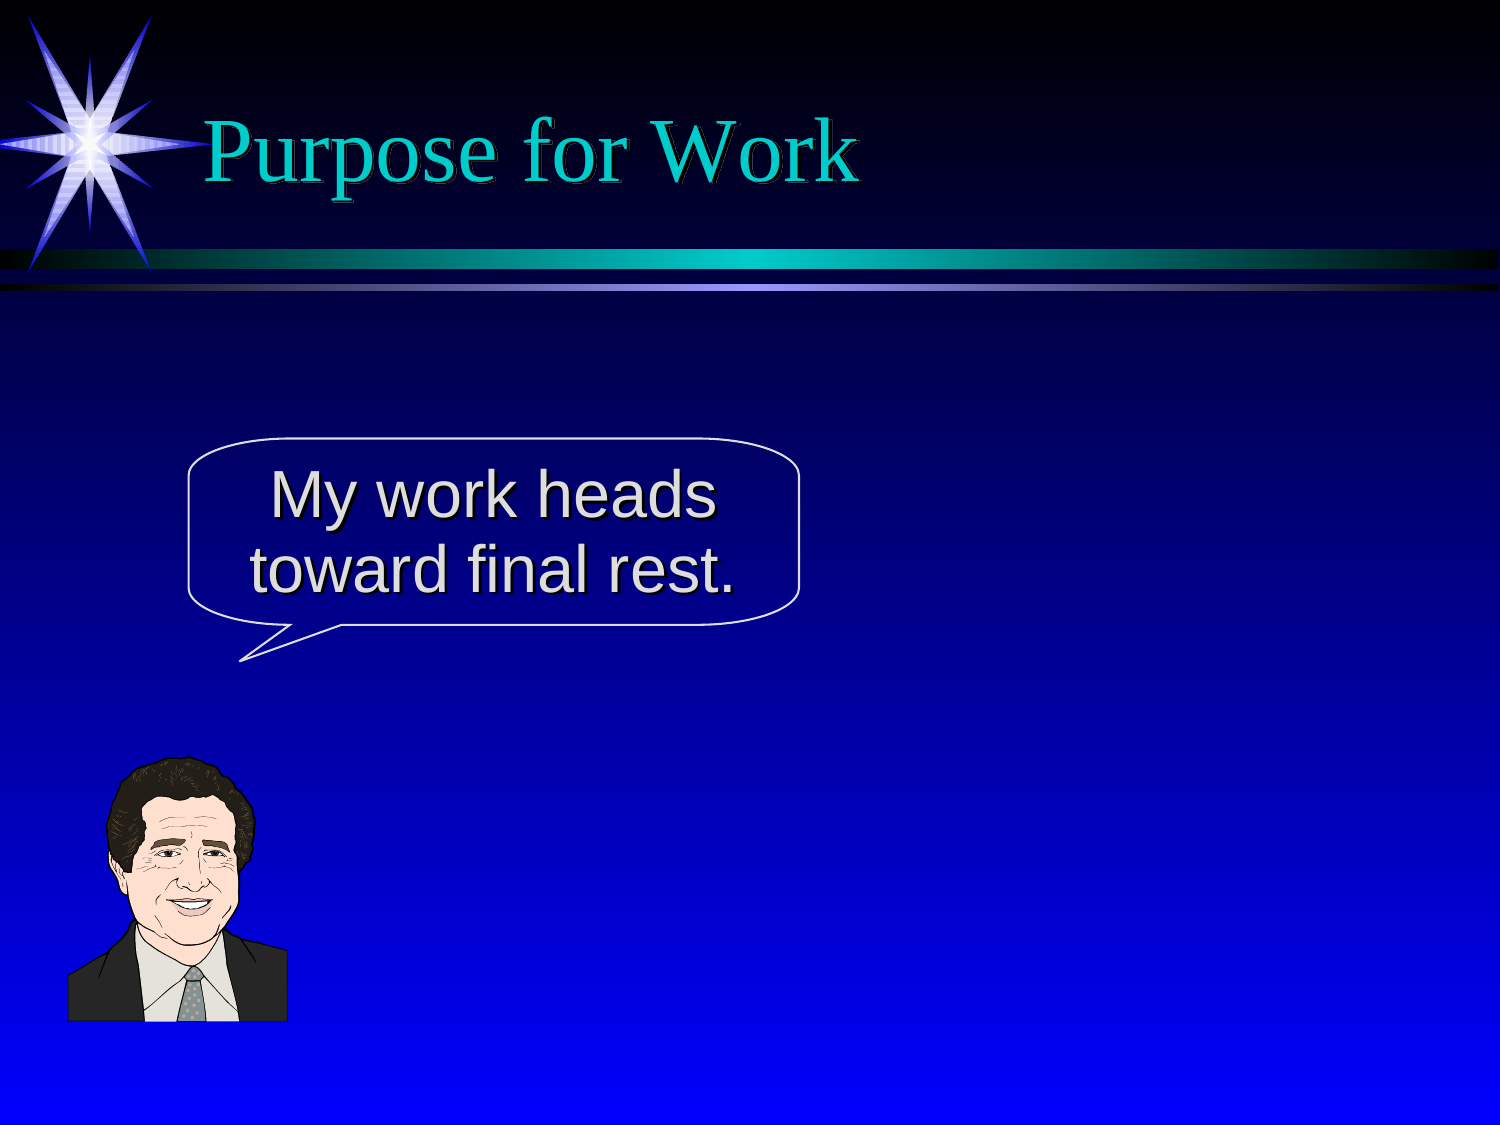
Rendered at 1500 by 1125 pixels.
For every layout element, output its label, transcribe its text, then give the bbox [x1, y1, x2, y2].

picture [67, 755, 288, 1022]
text_box My work heads toward final rest. [188, 438, 800, 662]
title Purpose for Work [187, 56, 1463, 244]
